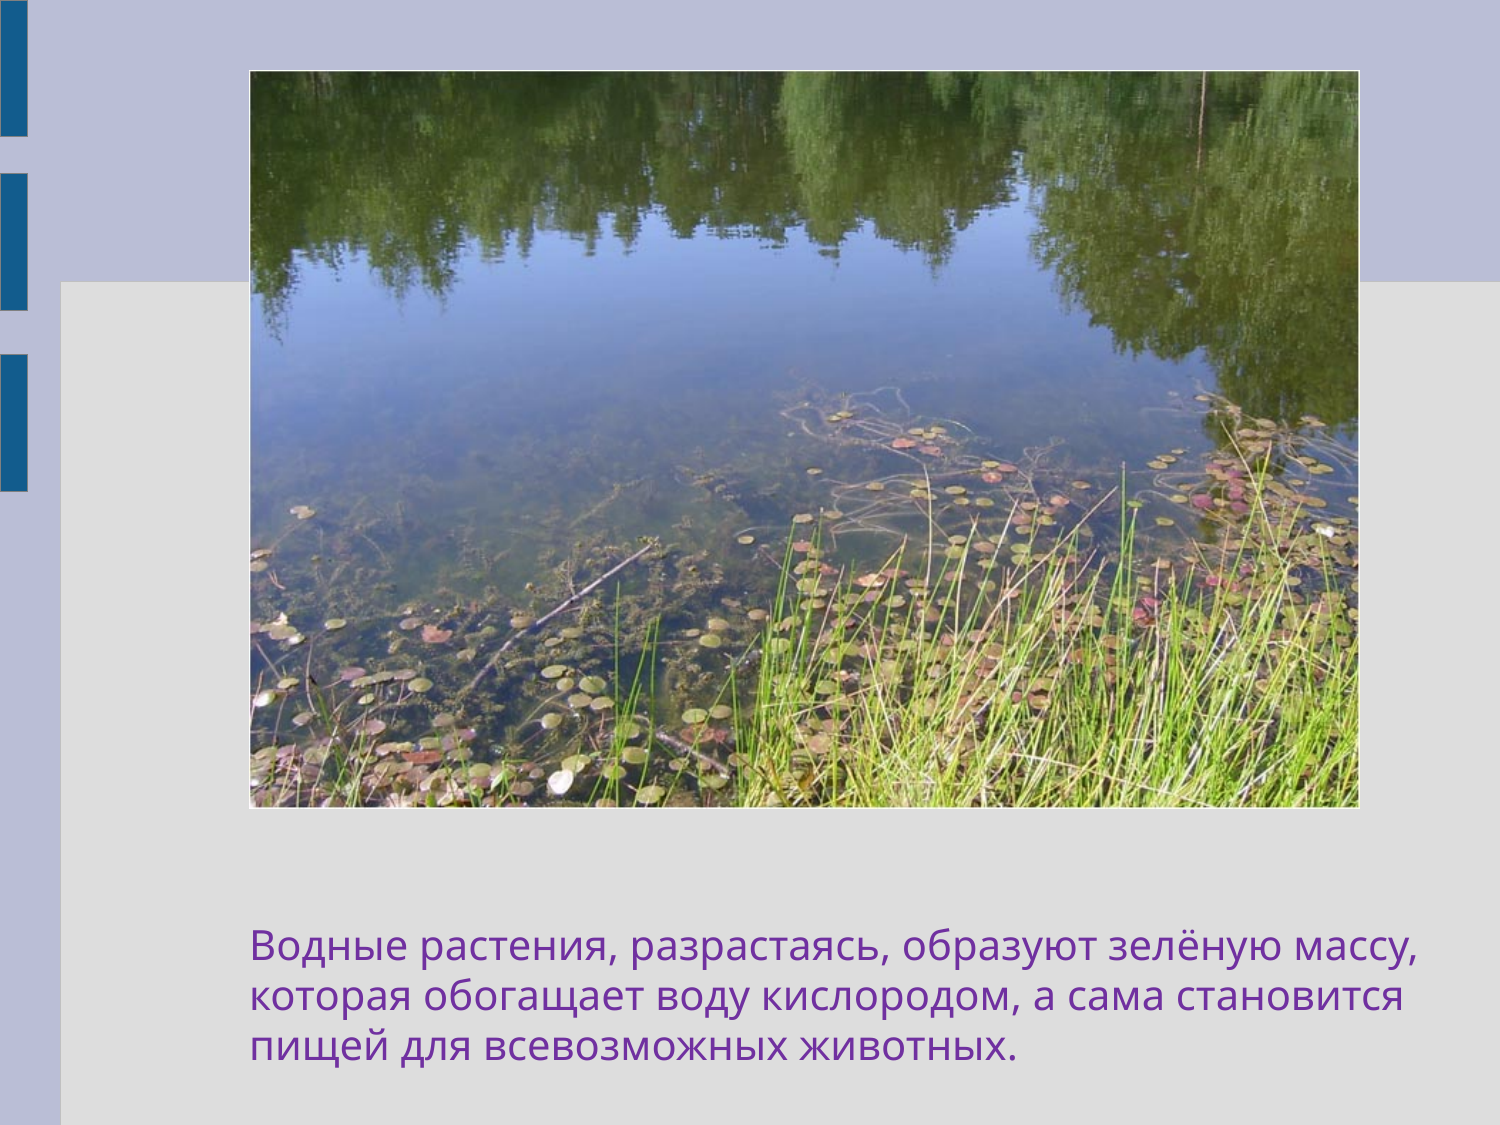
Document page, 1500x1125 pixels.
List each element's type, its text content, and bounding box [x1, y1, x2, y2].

text_box Водные растения, разрастаясь, образуют зелёную массу, которая обогащает воду кислородом, а сама становится пищей для всевозможных животных. [234, 911, 1442, 1077]
picture [249, 70, 1360, 809]
